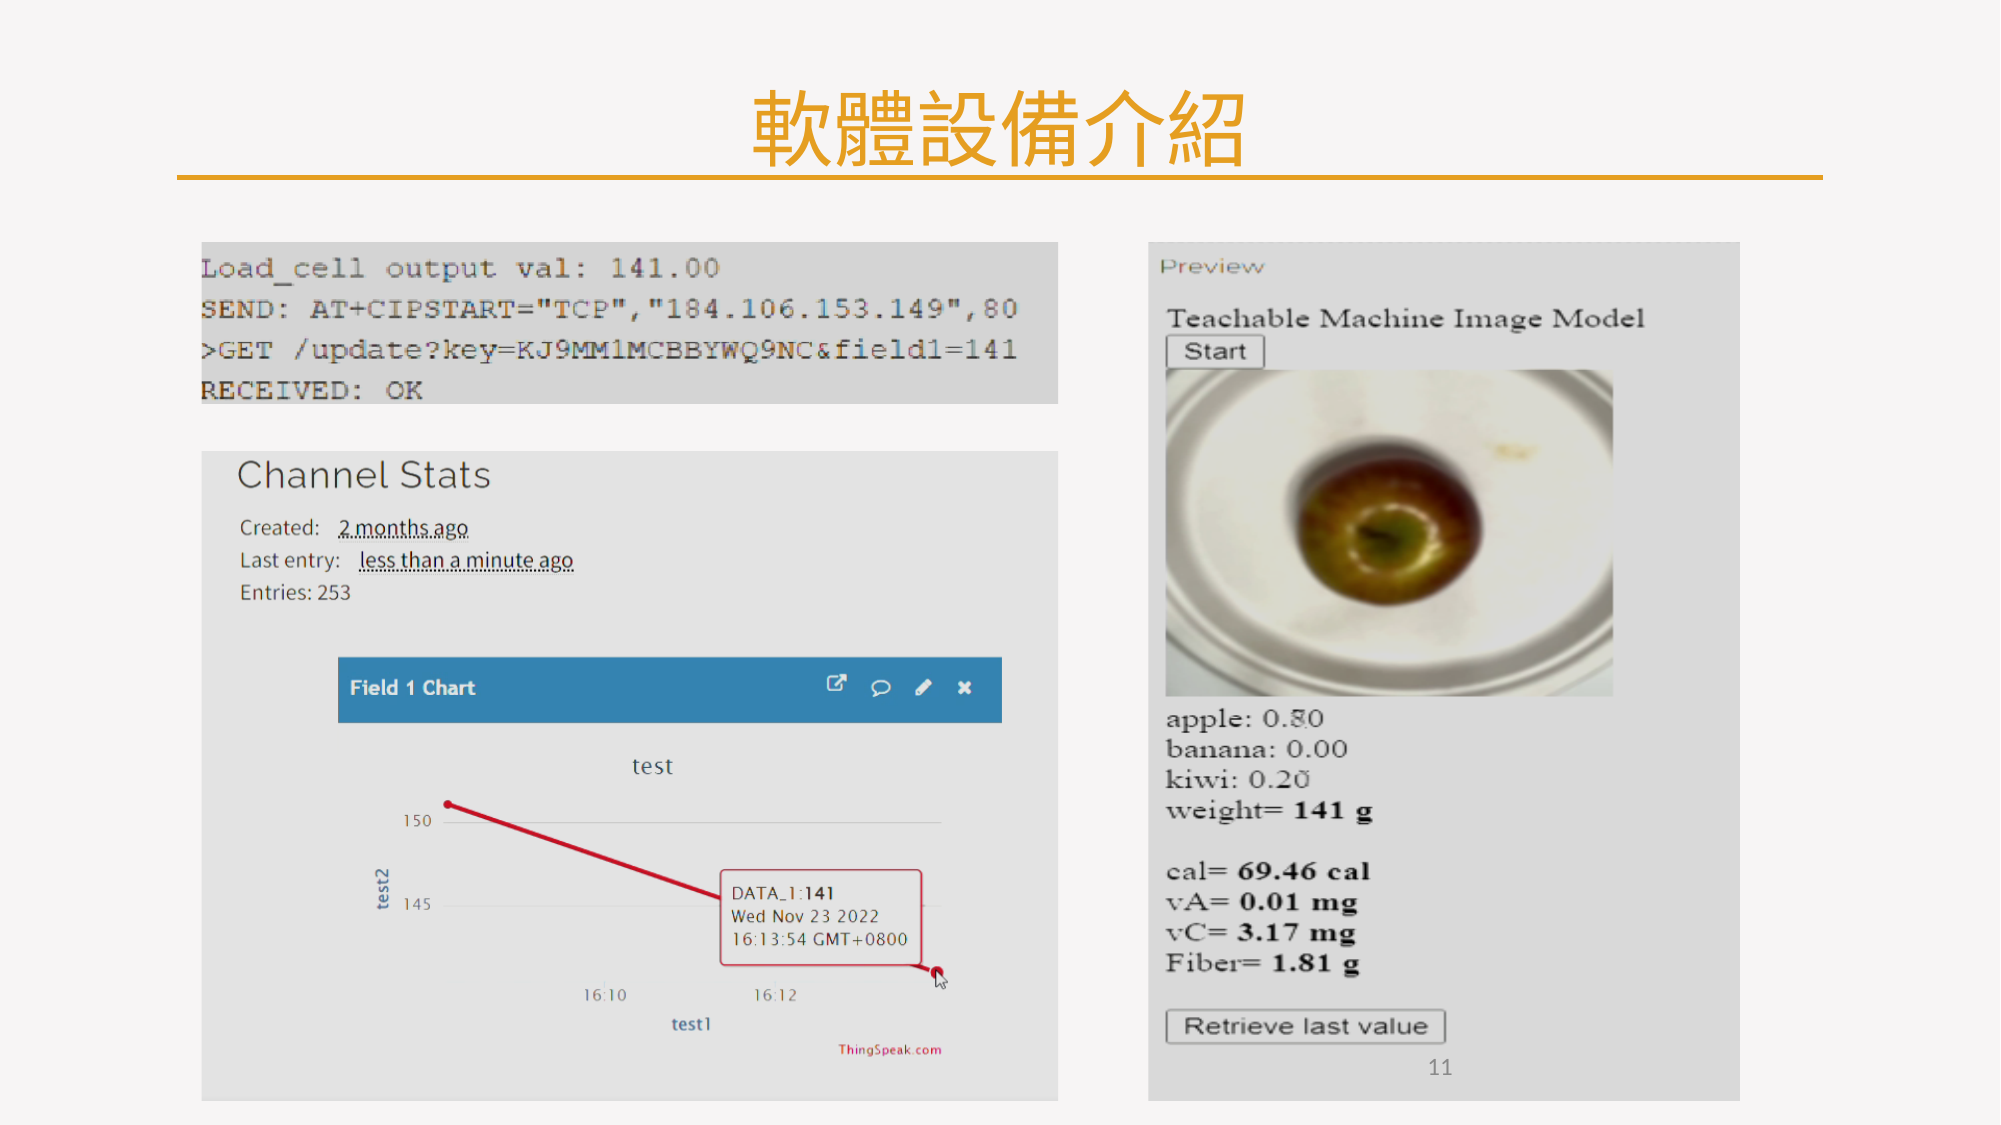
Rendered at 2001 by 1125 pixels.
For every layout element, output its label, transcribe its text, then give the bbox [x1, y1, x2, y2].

text_box 11 [1412, 1042, 1863, 1103]
title 軟體設備介紹 [137, 24, 1863, 243]
picture [1148, 242, 1741, 1101]
picture [201, 451, 1059, 1101]
picture [201, 242, 1059, 404]
